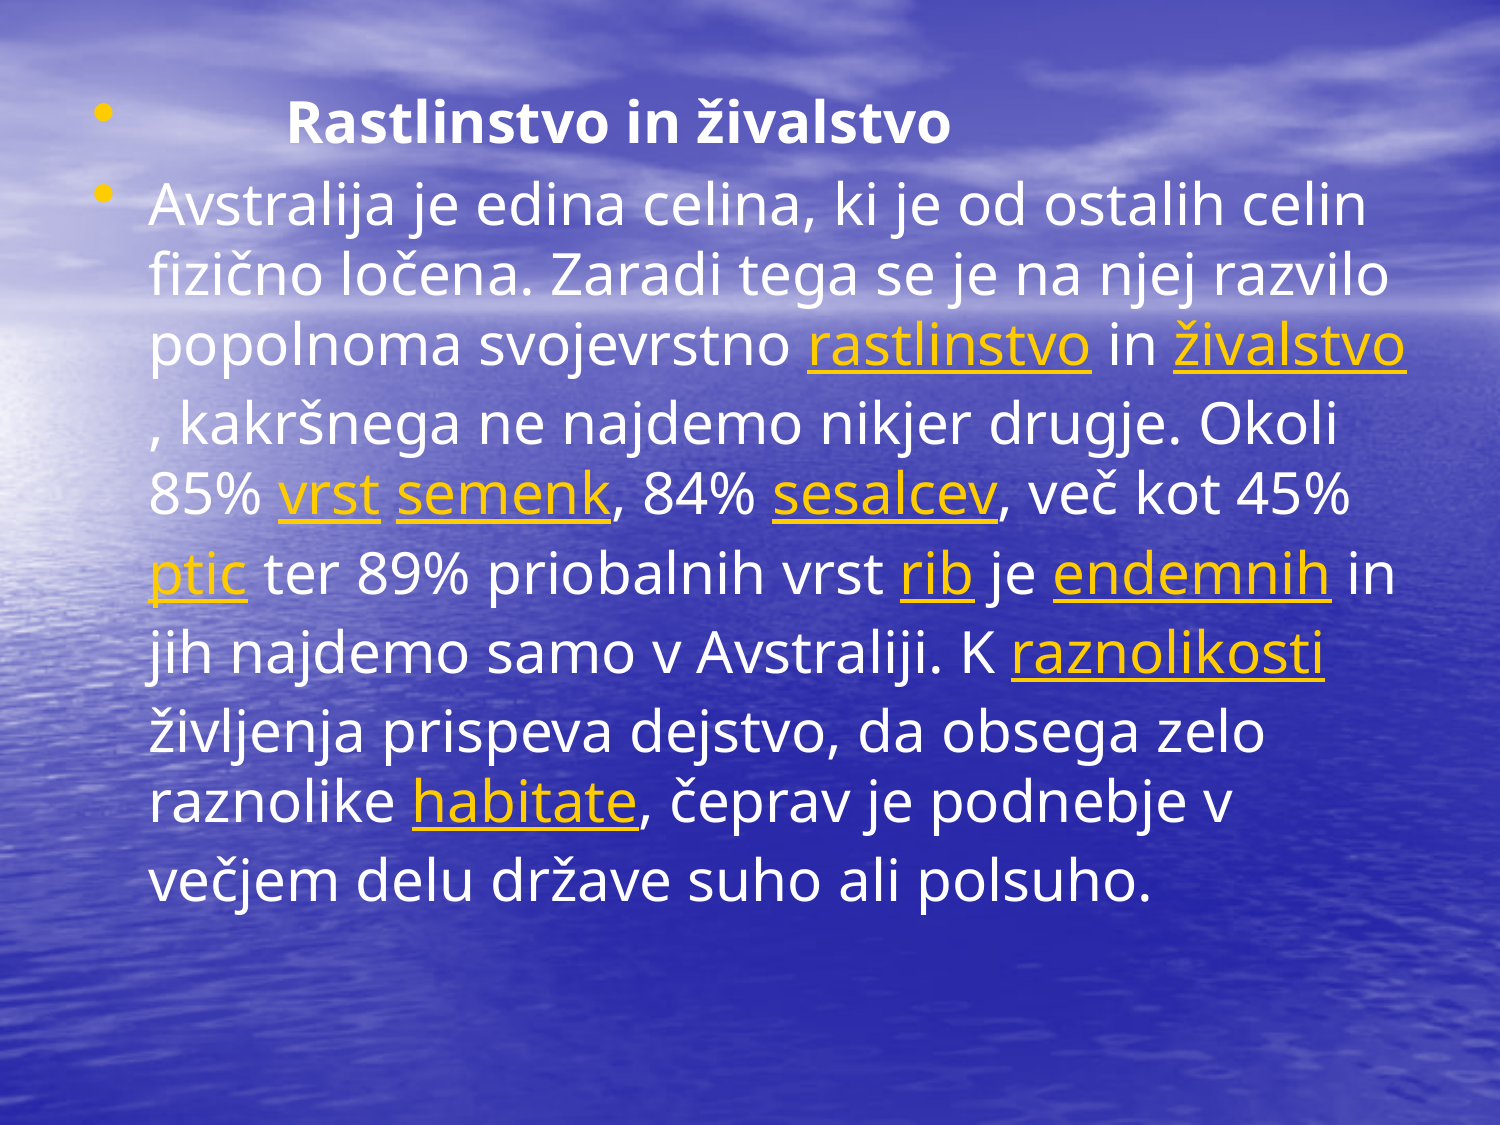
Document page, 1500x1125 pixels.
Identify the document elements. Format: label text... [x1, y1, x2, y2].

list Rastlinstvo in živalstvo Avstralija je edina celina, ki je od ostalih celin fizično ločena. Zaradi tega se je na njej razvilo popolnoma svojevrstno rastlinstvo in živalstvo, kakršnega ne najdemo nikjer drugje. Okoli 85% vrst semenk, 84% sesalcev, več kot 45% ptic ter 89% priobalnih vrst rib je endemnih in jih najdemo samo v Avstraliji. K raznolikosti življenja prispeva dejstvo, da obsega zelo raznolike habitate, čeprav je podnebje v večjem delu države suho ali polsuho. [76, 78, 1427, 990]
picture [0, 0, 1500, 1125]
